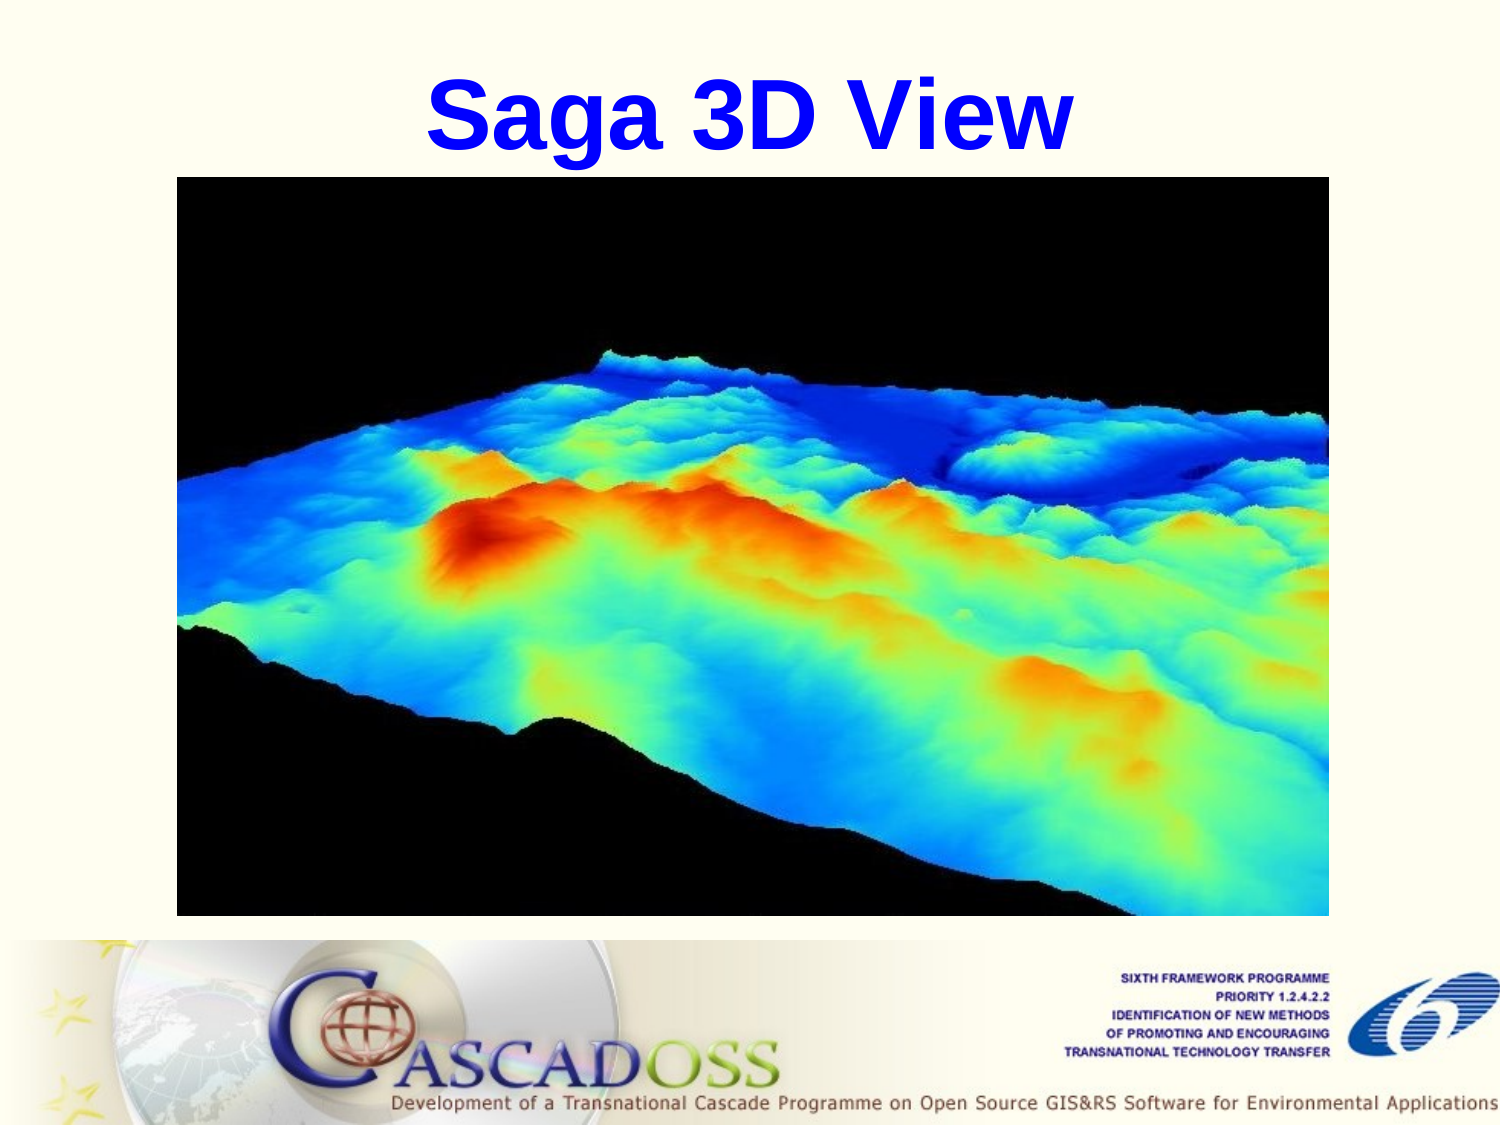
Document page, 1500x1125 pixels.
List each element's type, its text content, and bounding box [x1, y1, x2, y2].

picture [1324, 761, 1329, 770]
picture [0, 940, 1500, 1125]
title Saga 3D View [75, 28, 1425, 201]
picture [177, 177, 1329, 916]
